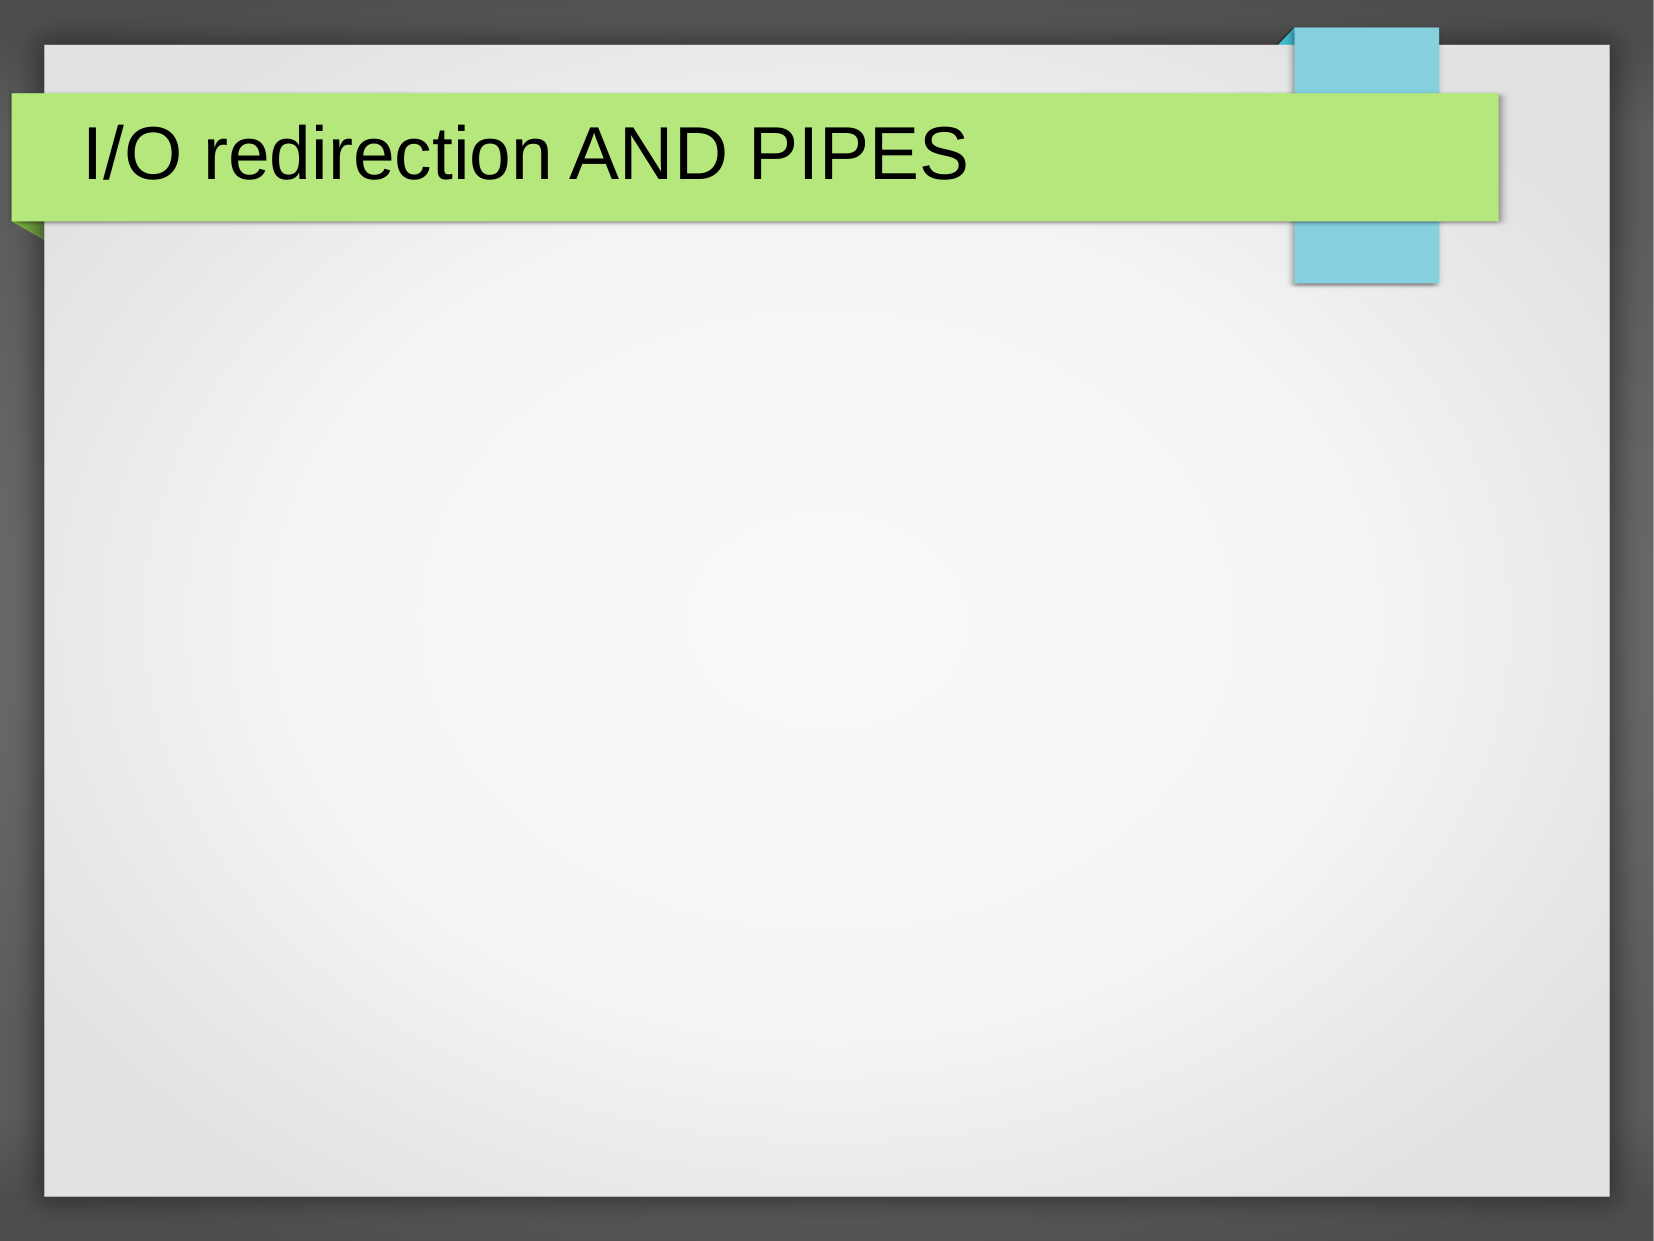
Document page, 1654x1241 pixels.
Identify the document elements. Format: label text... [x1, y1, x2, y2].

picture [0, 0, 1654, 1241]
title I/O redirection AND PIPES [82, 94, 1264, 213]
